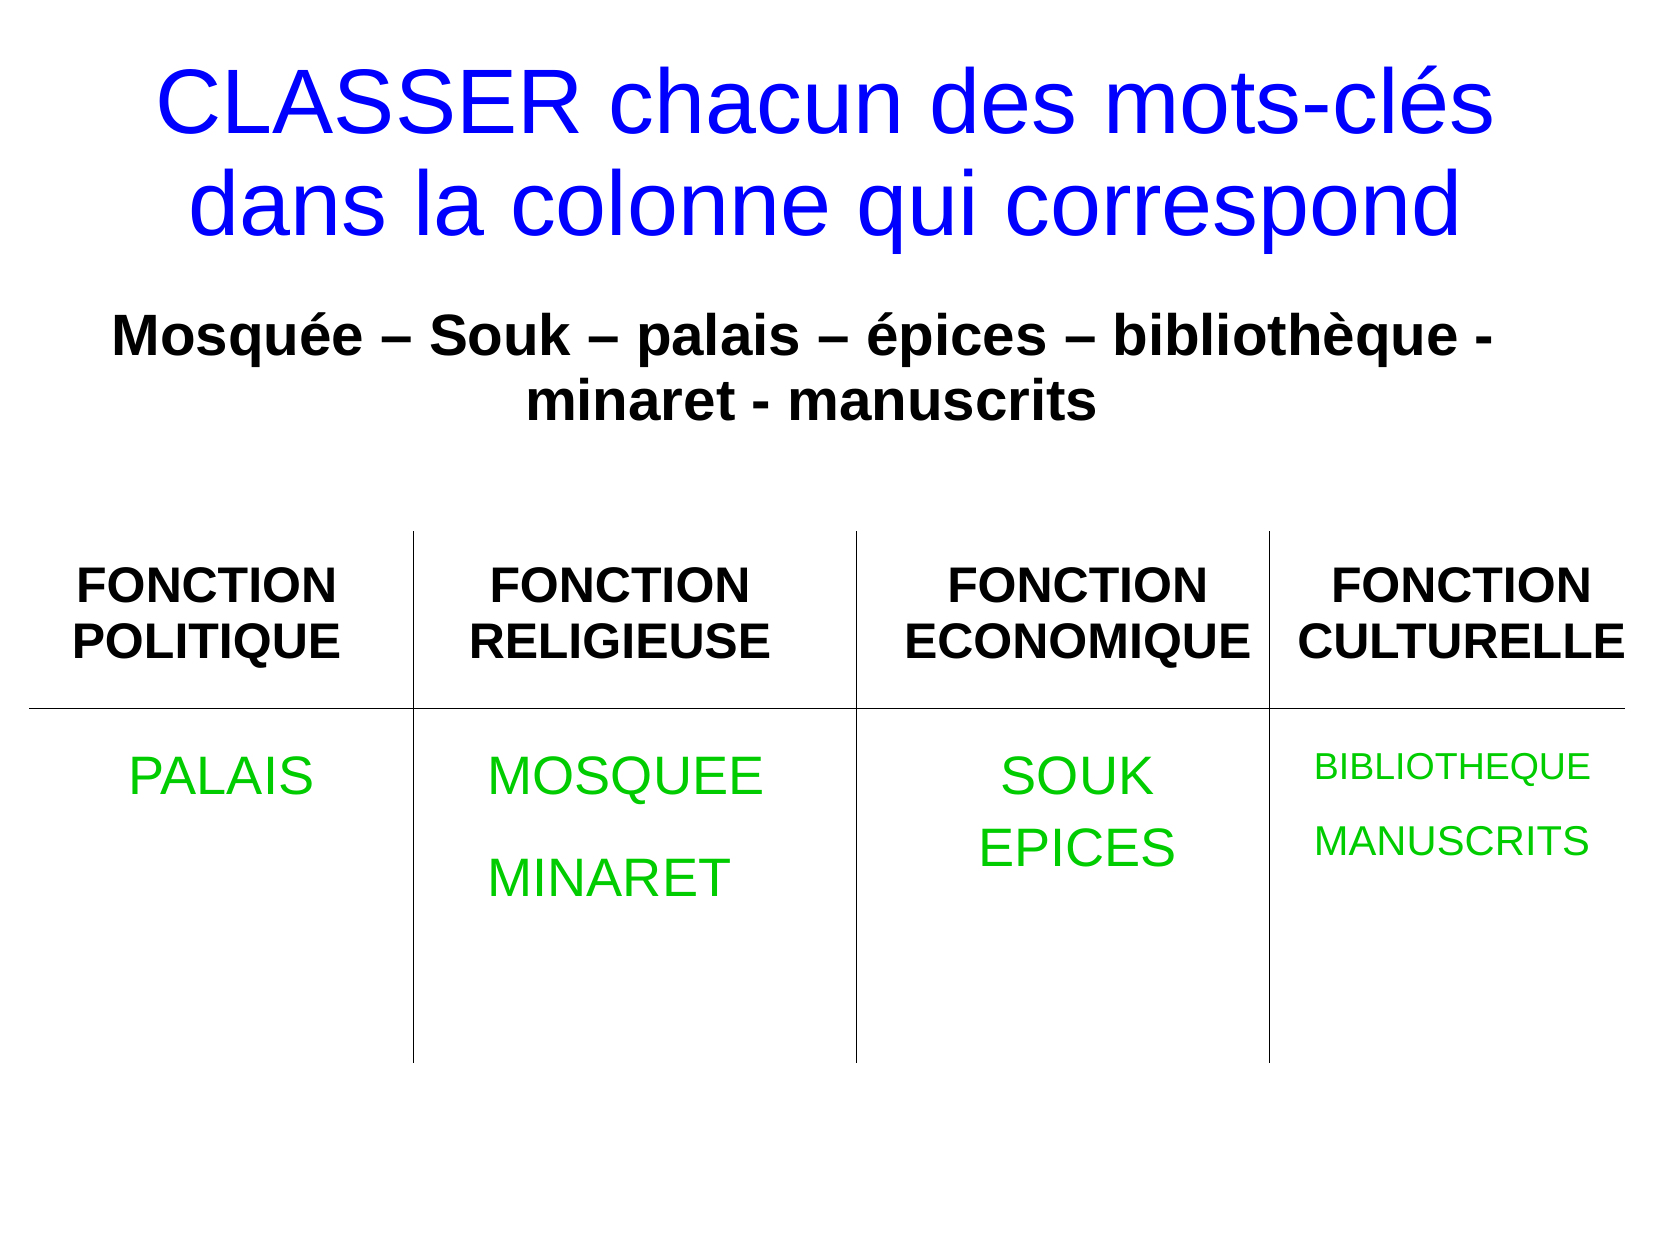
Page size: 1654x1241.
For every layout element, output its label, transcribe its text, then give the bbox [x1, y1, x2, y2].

text_box EPICES [915, 810, 1241, 886]
text_box MANUSCRITS [1299, 810, 1625, 873]
title CLASSER chacun des mots-clés dans la colonne qui correspond [82, 49, 1571, 257]
text_box FONCTION RELIGIEUSE [442, 550, 798, 680]
text_box MINARET [472, 840, 798, 916]
text_box PALAIS [59, 738, 384, 814]
text_box FONCTION CULTURELLE [1269, 550, 1654, 680]
text_box BIBLIOTHEQUE [1299, 738, 1625, 798]
text_box FONCTION ECONOMIQUE [856, 550, 1269, 680]
text_box FONCTION POLITIQUE [29, 550, 384, 680]
text_box SOUK [915, 738, 1241, 810]
text_box MOSQUEE [472, 738, 798, 814]
text_box Mosquée – Souk – palais – épices – bibliothèque - minaret - manuscrits [59, 295, 1565, 443]
